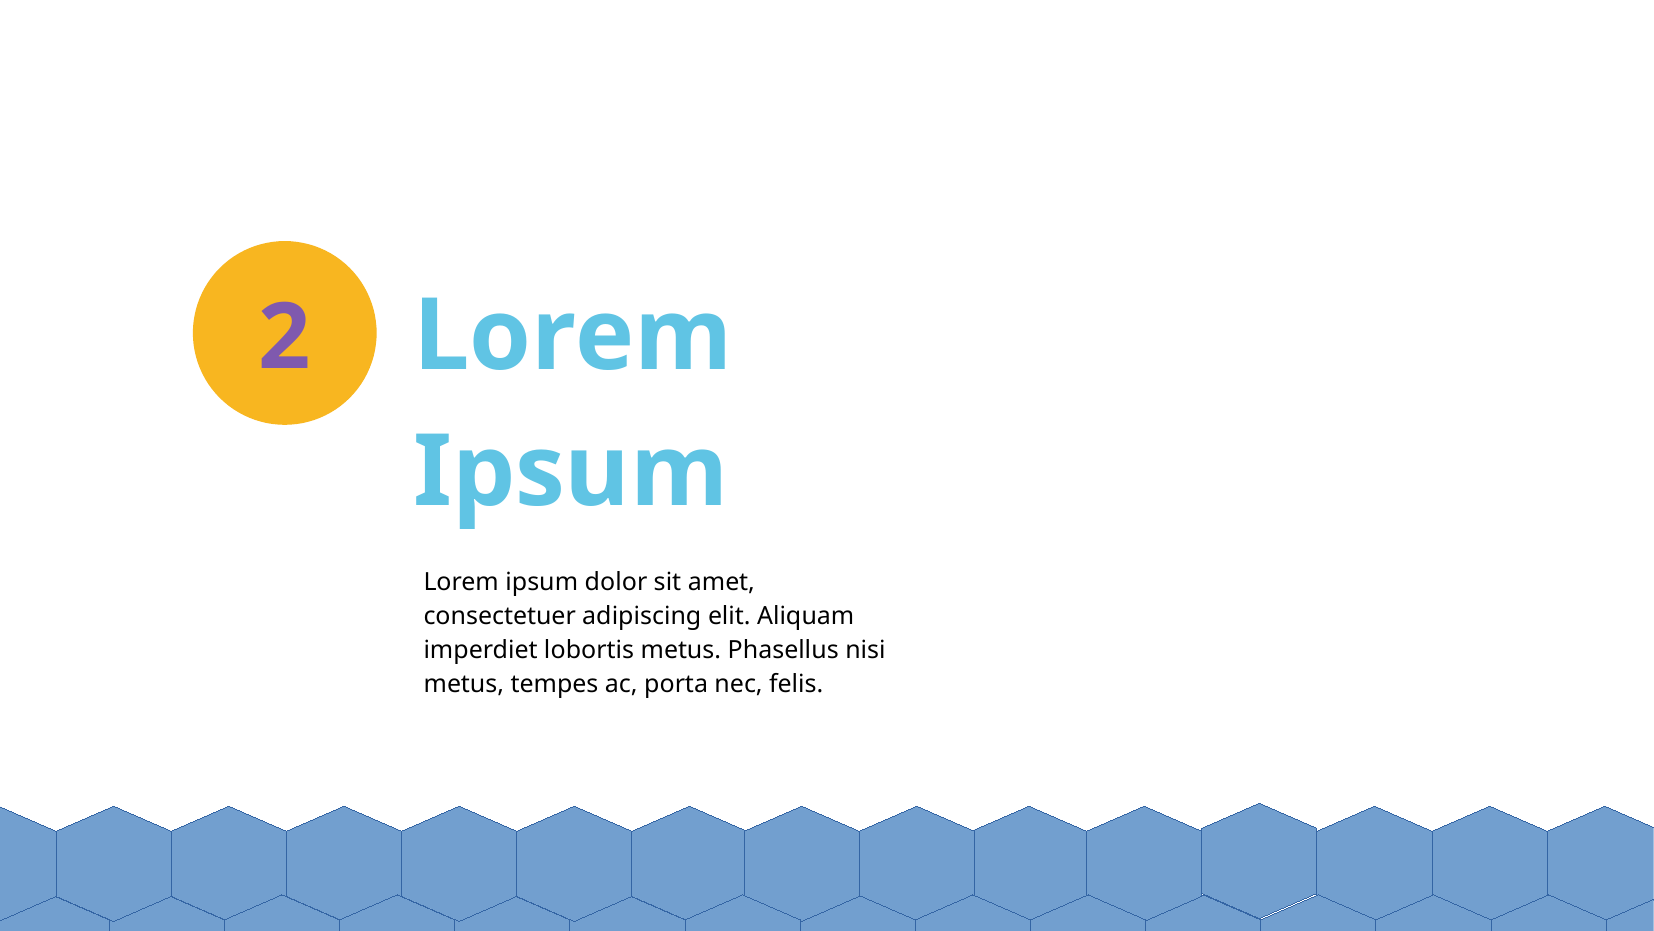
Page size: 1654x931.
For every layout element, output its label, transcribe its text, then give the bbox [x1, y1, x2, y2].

title Lorem ipsum dolor sit amet, consectetuer adipiscing elit. Aliquam imperdiet lobortis metus. Phasellus nisi metus, tempes ac, porta nec, felis. [423, 526, 910, 703]
title Lorem Ipsum [413, 253, 1052, 544]
text_box 2 [192, 241, 377, 425]
